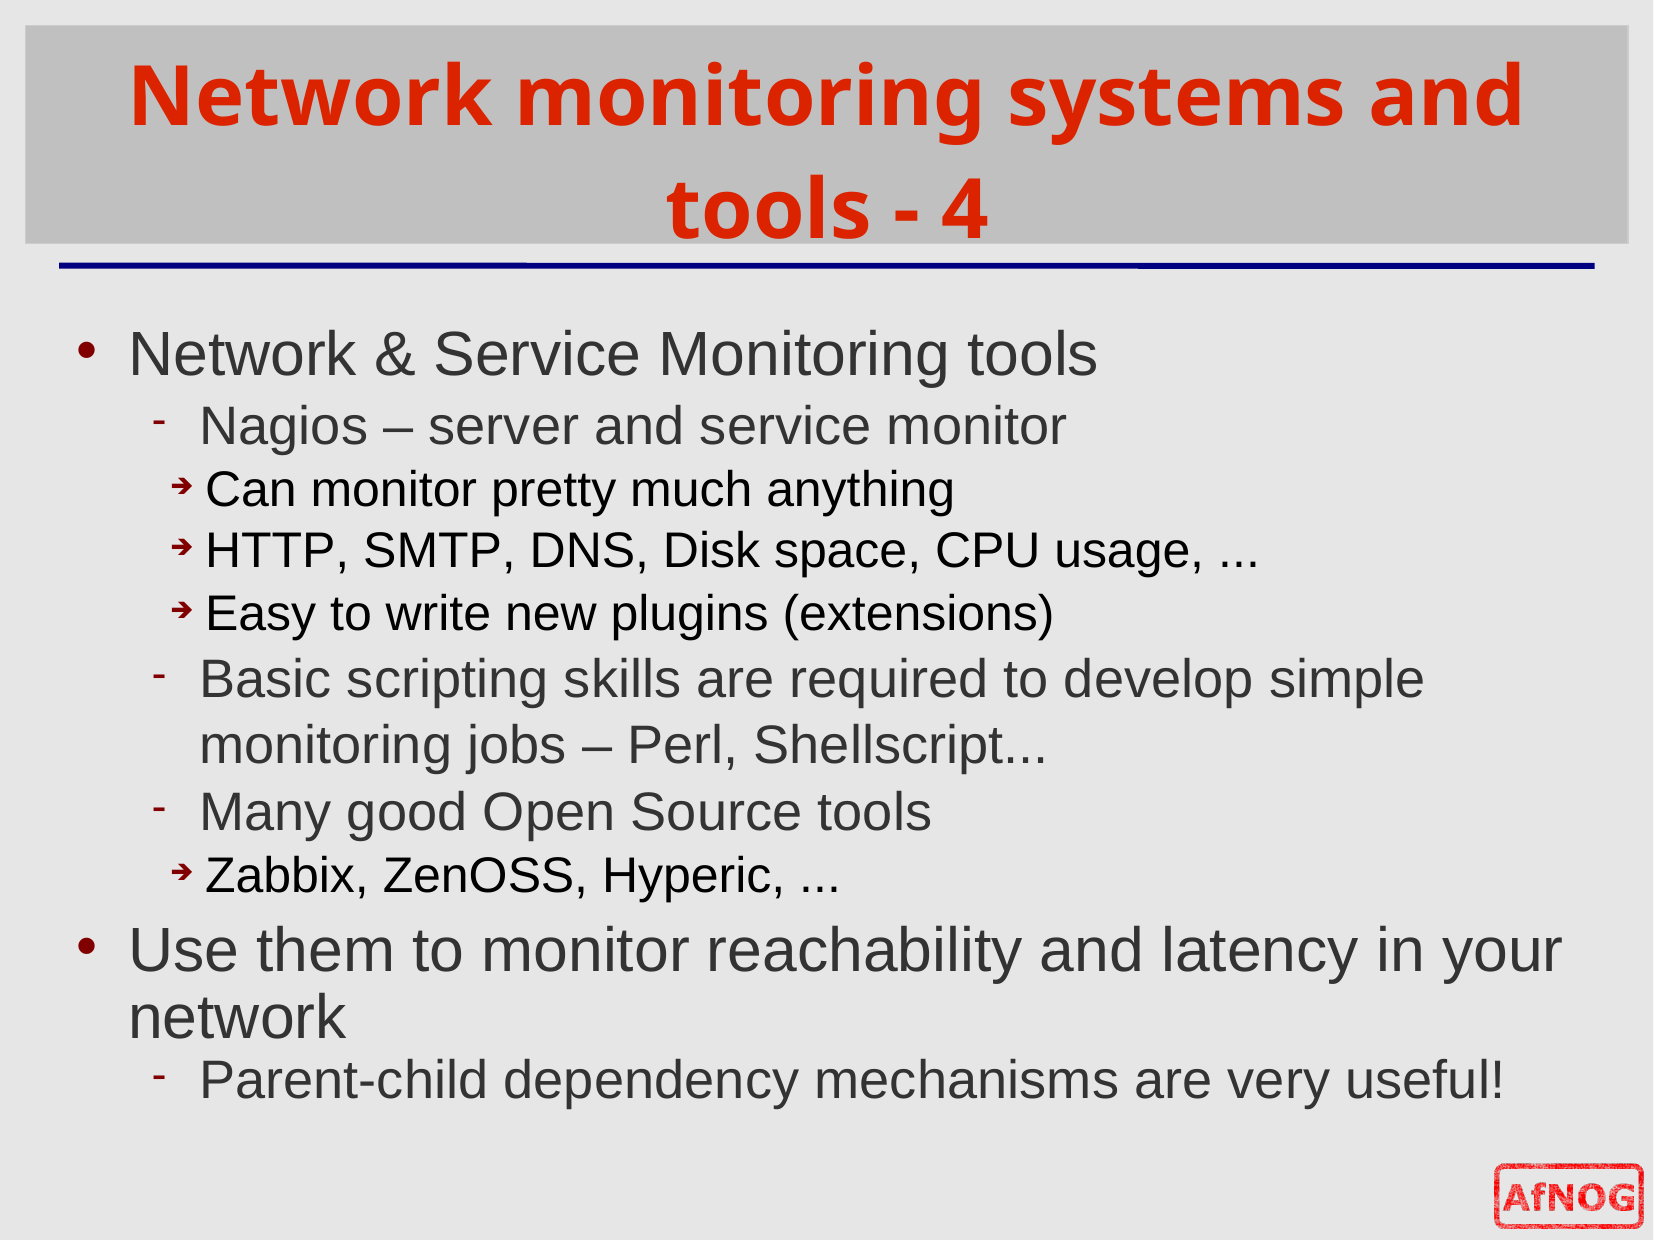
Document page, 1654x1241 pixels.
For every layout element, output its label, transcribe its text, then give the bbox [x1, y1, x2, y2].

picture [1494, 1163, 1644, 1229]
list Network & Service Monitoring tools Nagios – server and service monitor Can monitor pretty much anything HTTP, SMTP, DNS, Disk space, CPU usage, ... Easy to write new plugins (extensions)‏ Basic scripting skills are required to develop simple monitoring jobs – Perl, Shellscript... Many good Open Source tools Zabbix, ZenOSS, Hyperic, ... Use them to monitor reachability and latency in your network Parent-child dependency mechanisms are very useful! [59, 322, 1595, 1182]
title Network monitoring systems and tools - 4 [121, 46, 1534, 254]
